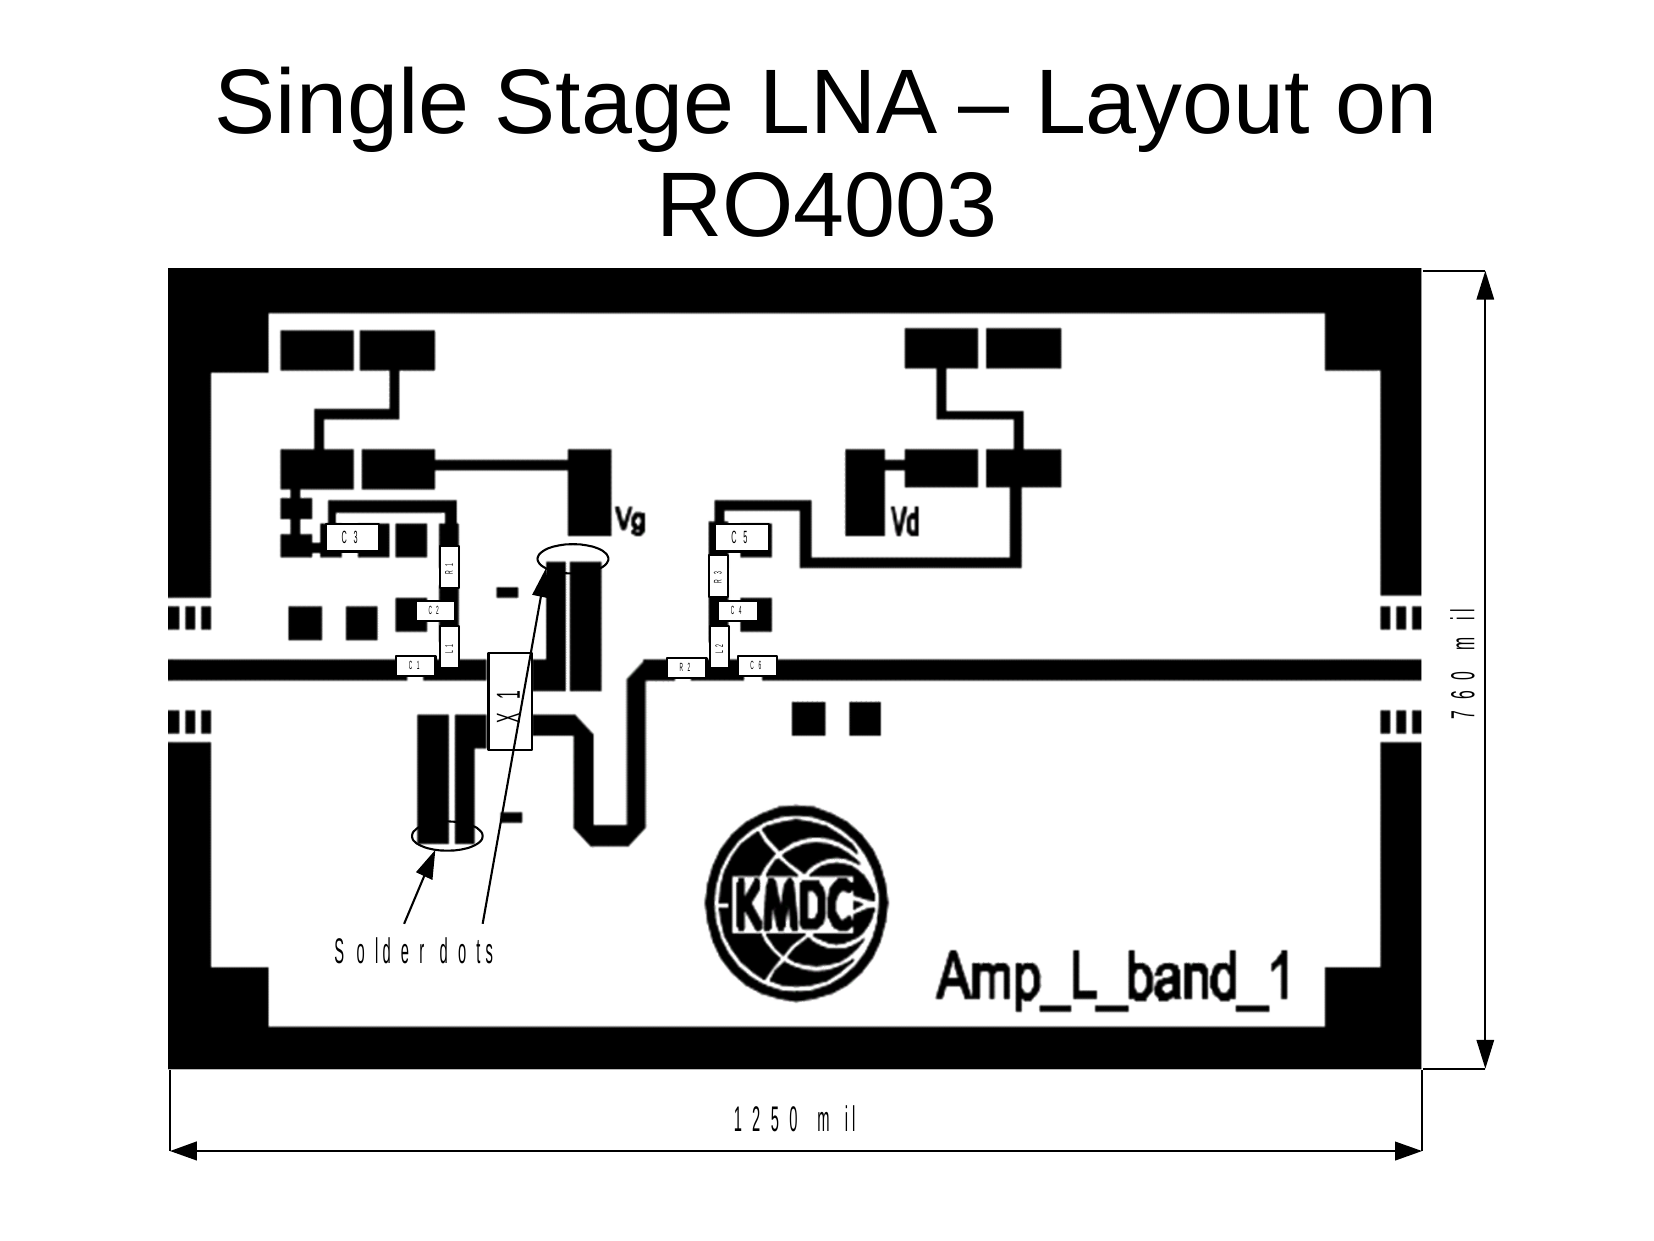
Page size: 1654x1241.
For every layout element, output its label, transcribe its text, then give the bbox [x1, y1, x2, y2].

title Single Stage LNA – Layout on RO4003 [82, 50, 1571, 256]
picture [165, 265, 1495, 1211]
